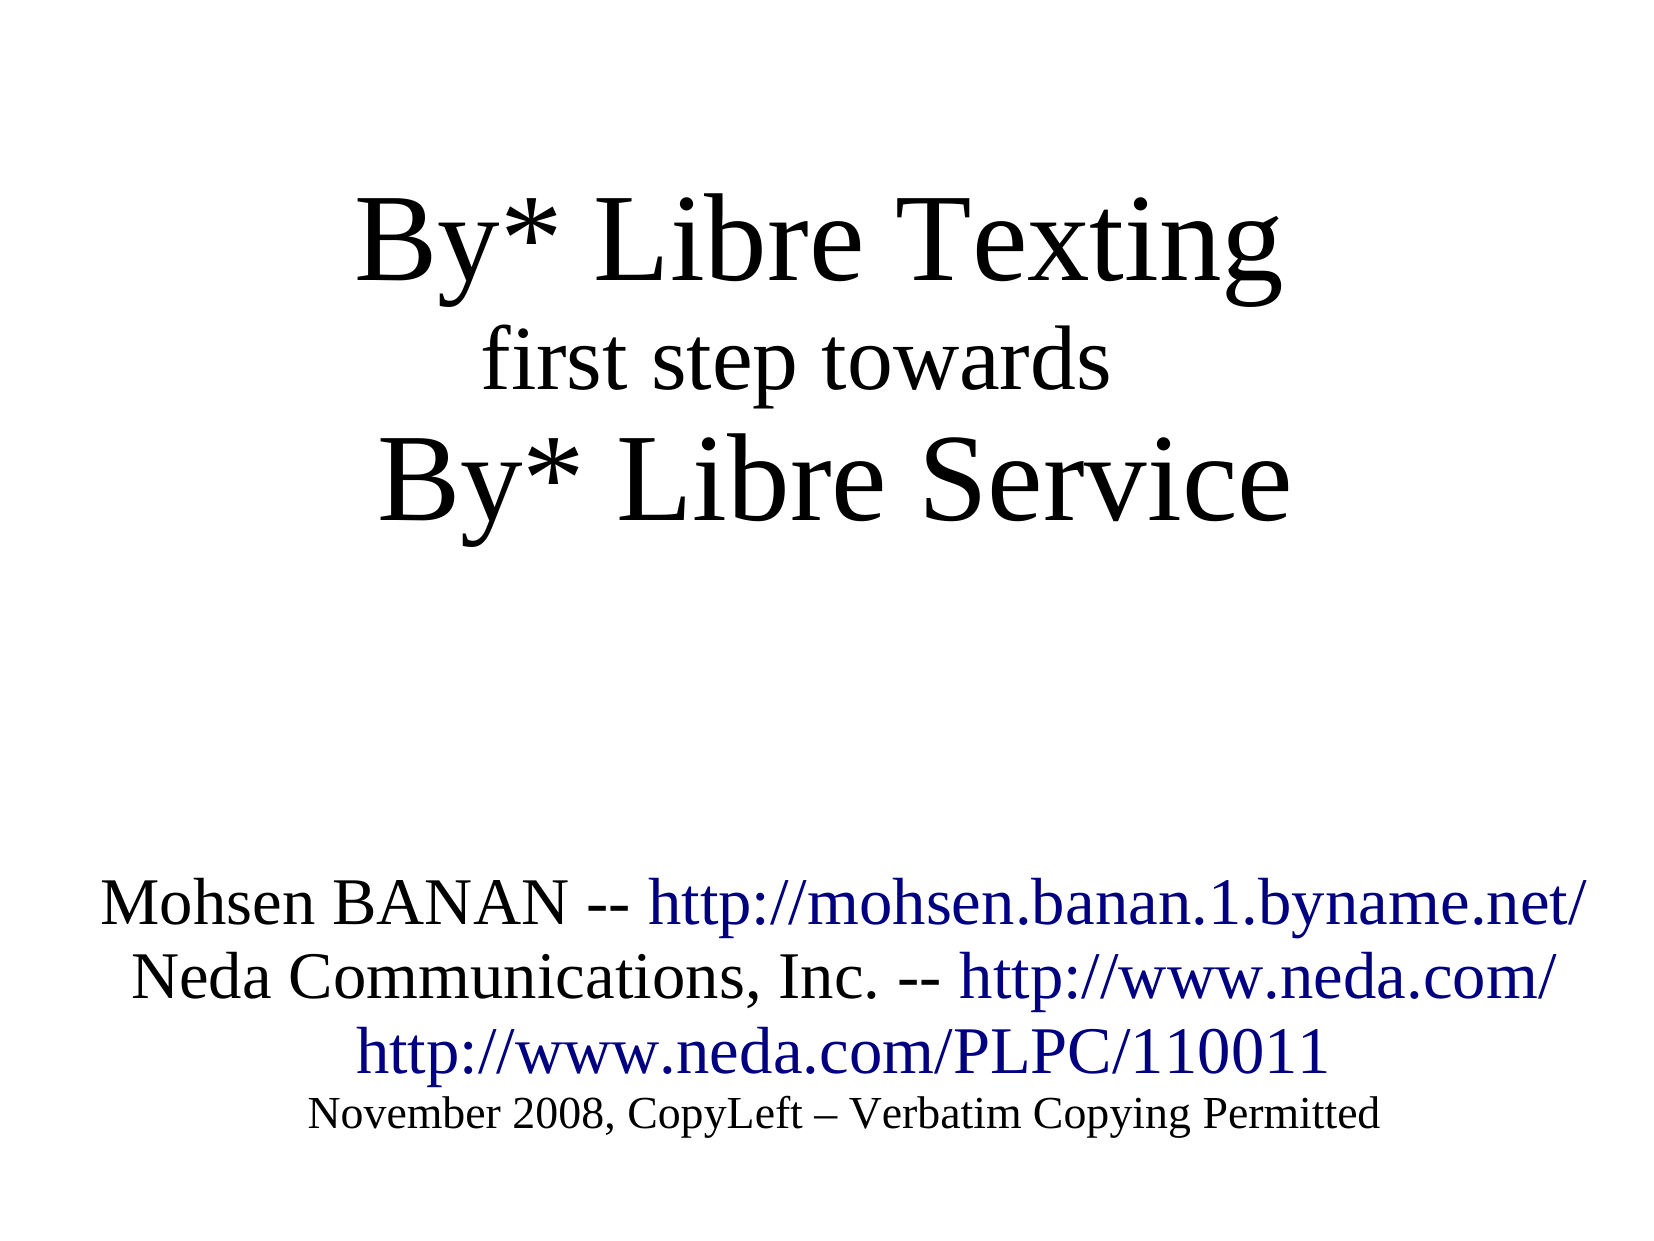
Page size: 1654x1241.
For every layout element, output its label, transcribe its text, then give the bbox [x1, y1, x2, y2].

title By* Libre Texting first step towards By* Libre Service [35, 35, 1605, 784]
text_box Mohsen BANAN -- http://mohsen.banan.1.byname.net/ Neda Communications, Inc. -- http://www.neda.com/ http://www.neda.com/PLPC/110011 November 2008, CopyLeft – Verbatim Copying Permitted [0, 787, 1654, 1216]
